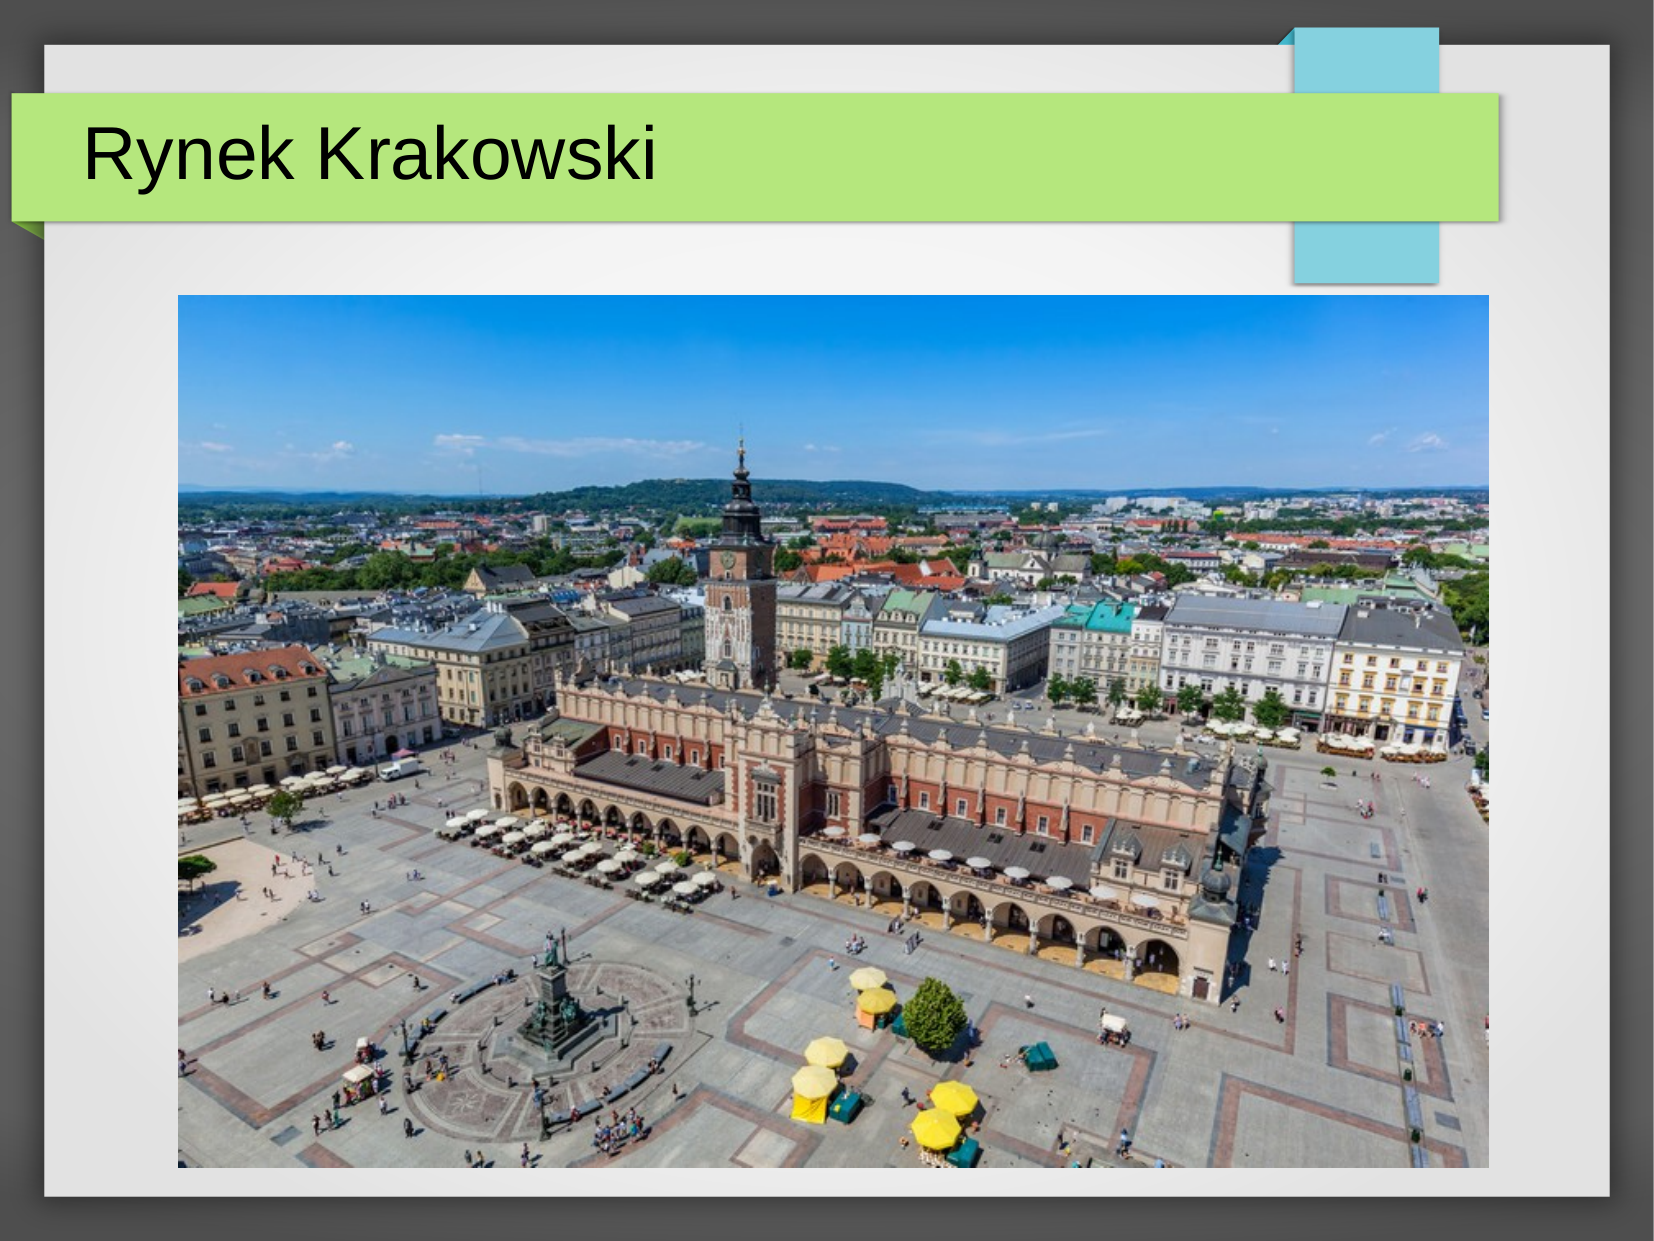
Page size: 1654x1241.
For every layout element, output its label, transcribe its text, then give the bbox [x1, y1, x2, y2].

picture [0, 0, 1654, 1241]
title Rynek Krakowski [82, 94, 1264, 213]
